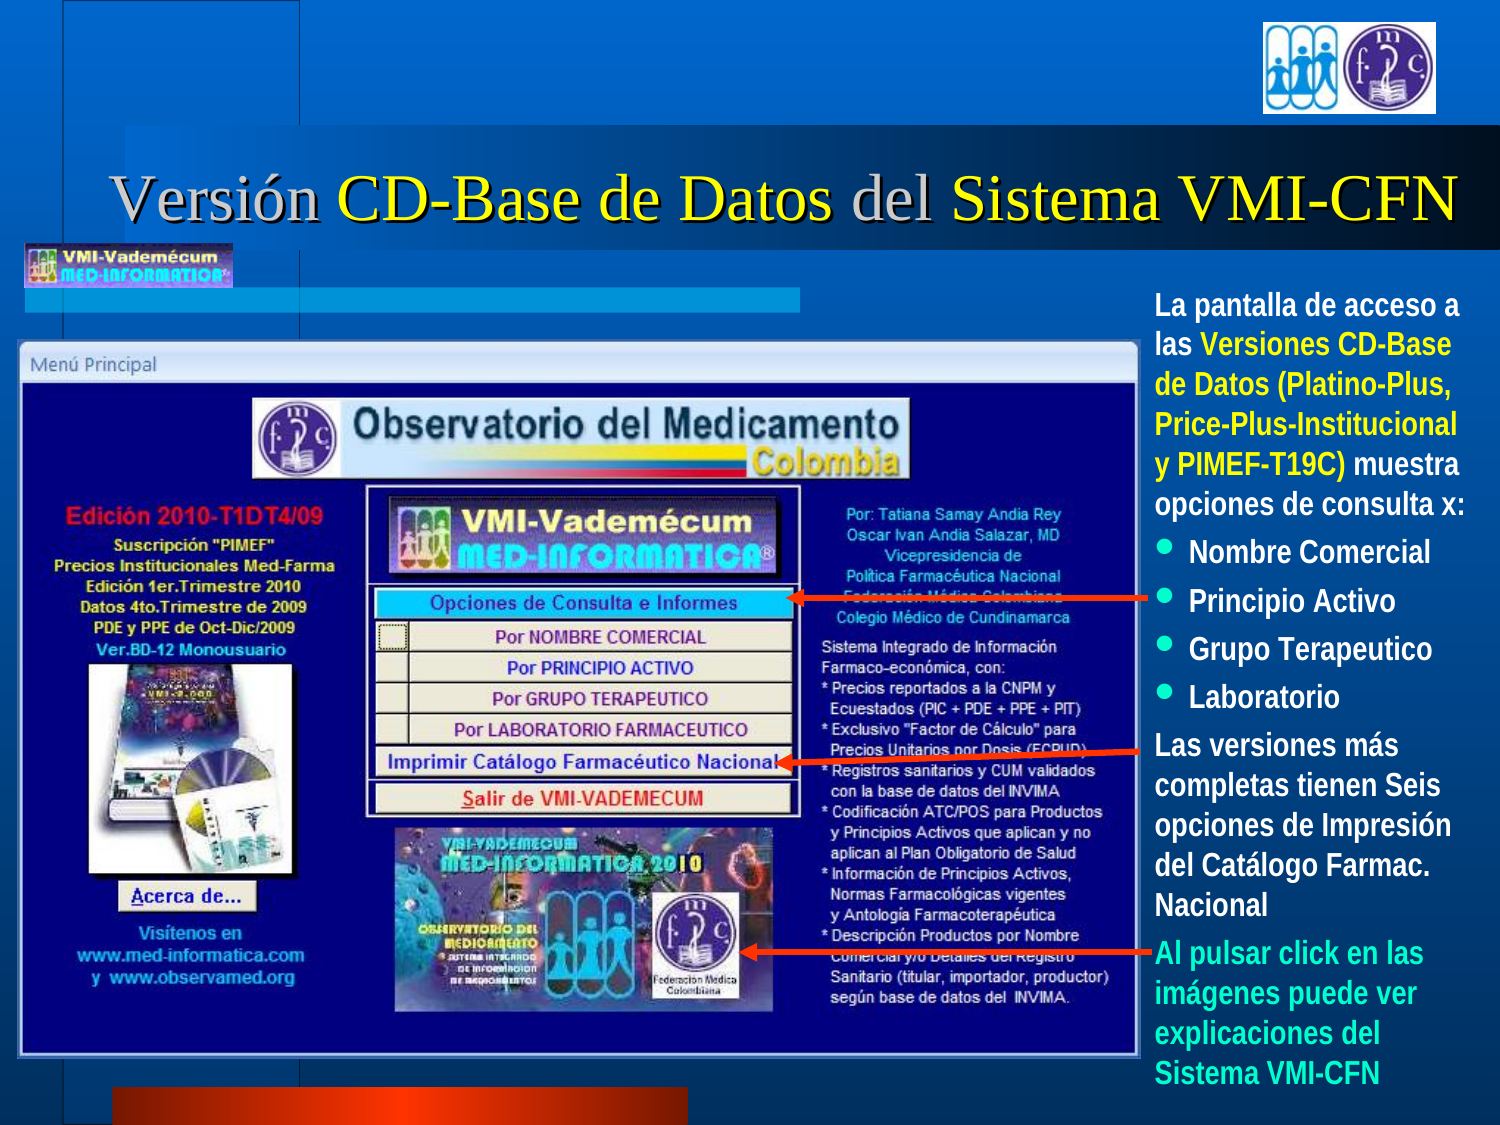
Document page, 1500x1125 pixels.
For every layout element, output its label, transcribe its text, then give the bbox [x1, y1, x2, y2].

chart [24, 243, 233, 288]
picture [1263, 22, 1436, 114]
chart [17, 339, 1141, 1059]
text_box Versión CD-Base de Datos del Sistema VMI-CFN [50, 99, 1476, 288]
text_box La pantalla de acceso a las Versiones CD-Base de Datos (Platino-Plus, Price-Plus-Institucional y PIMEF-T19C) muestra opciones de consulta x: Nombre Comercial Principio Activo Grupo Terapeutico Laboratorio Las versiones más completas tienen Seis opciones de Impresión del Catálogo Farmac. Nacional Al pulsar click en las imágenes puede ver explicaciones del Sistema VMI-CFN [1139, 274, 1488, 1099]
